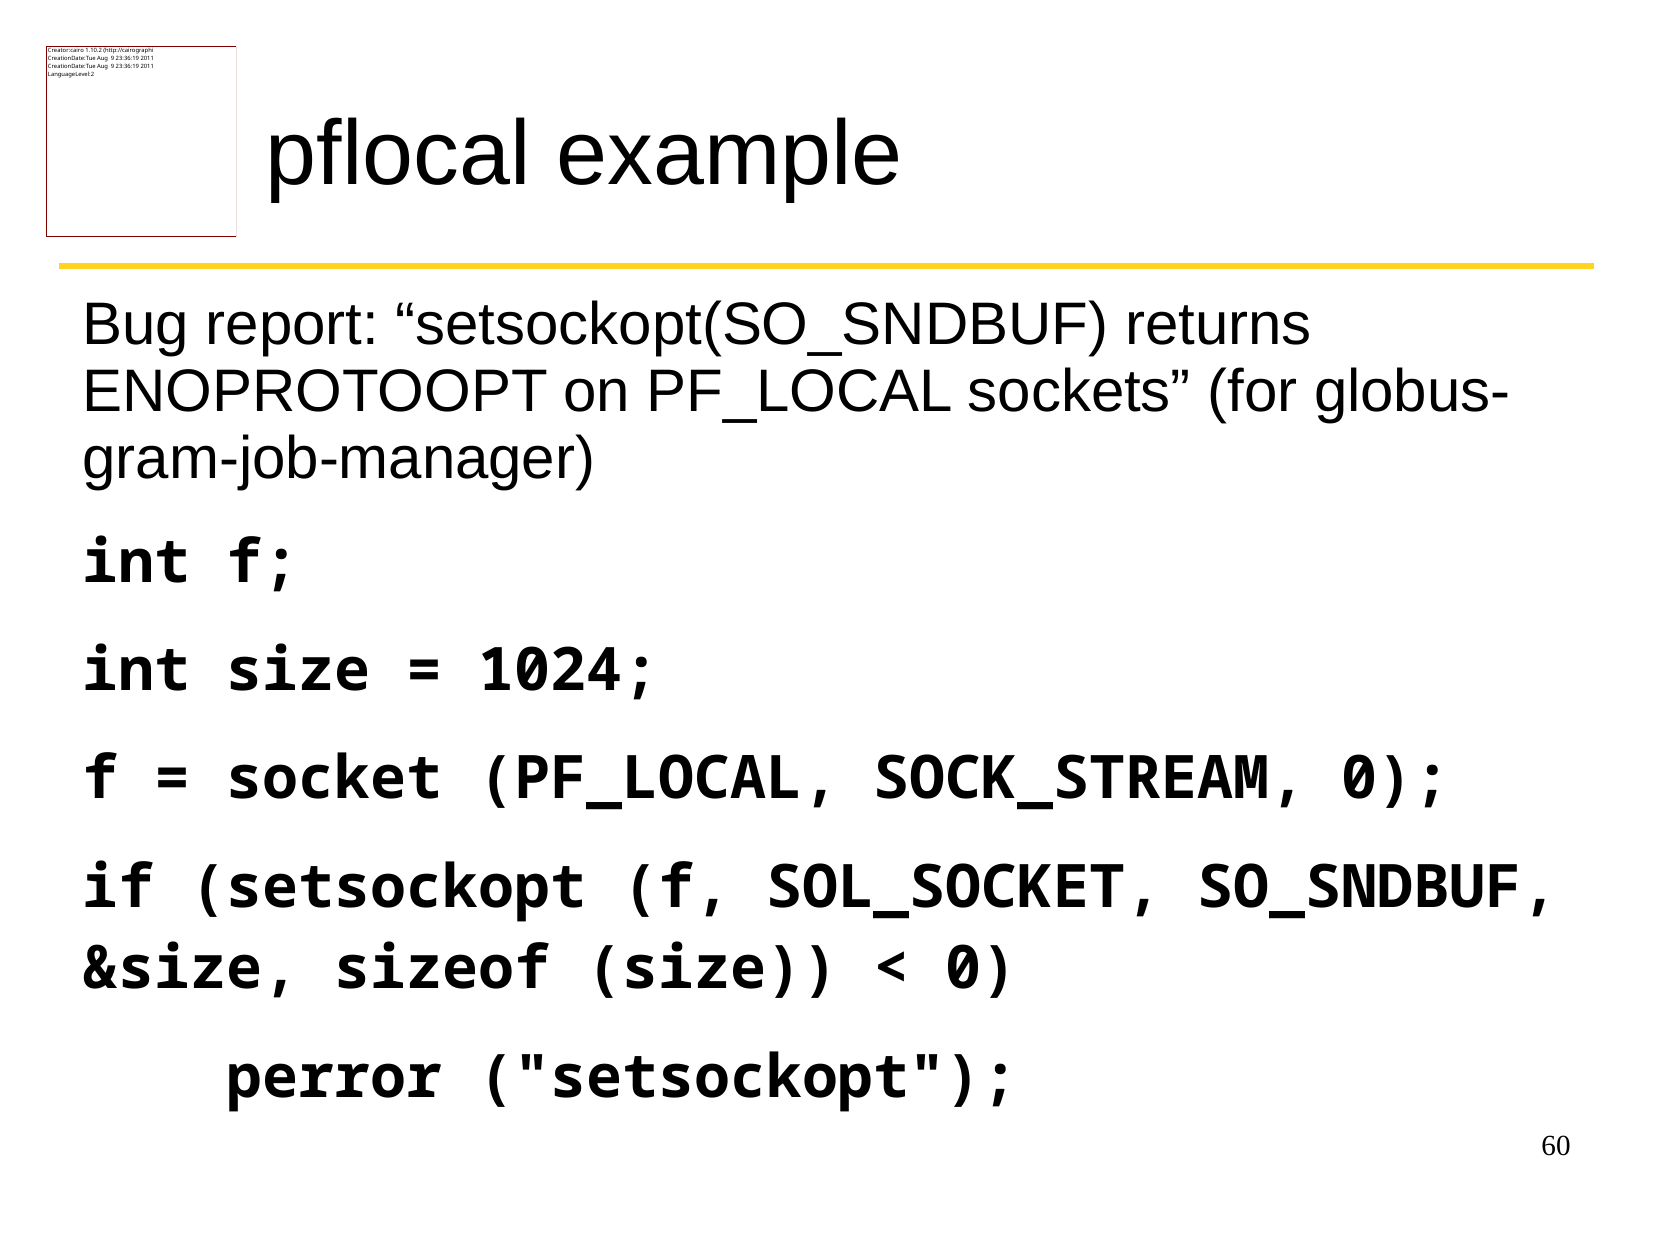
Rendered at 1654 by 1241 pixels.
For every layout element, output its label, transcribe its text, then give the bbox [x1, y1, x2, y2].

title pflocal example [265, 49, 1571, 257]
list Bug report: “setsockopt(SO_SNDBUF) returns ENOPROTOOPT on PF_LOCAL sockets” (for globus-gram-job-manager) int f; int size = 1024; f = socket (PF_LOCAL, SOCK_STREAM, 0); if (setsockopt (f, SOL_SOCKET, SO_SNDBUF, &size, sizeof (size)) < 0) perror ("setsockopt"); [82, 290, 1571, 1123]
